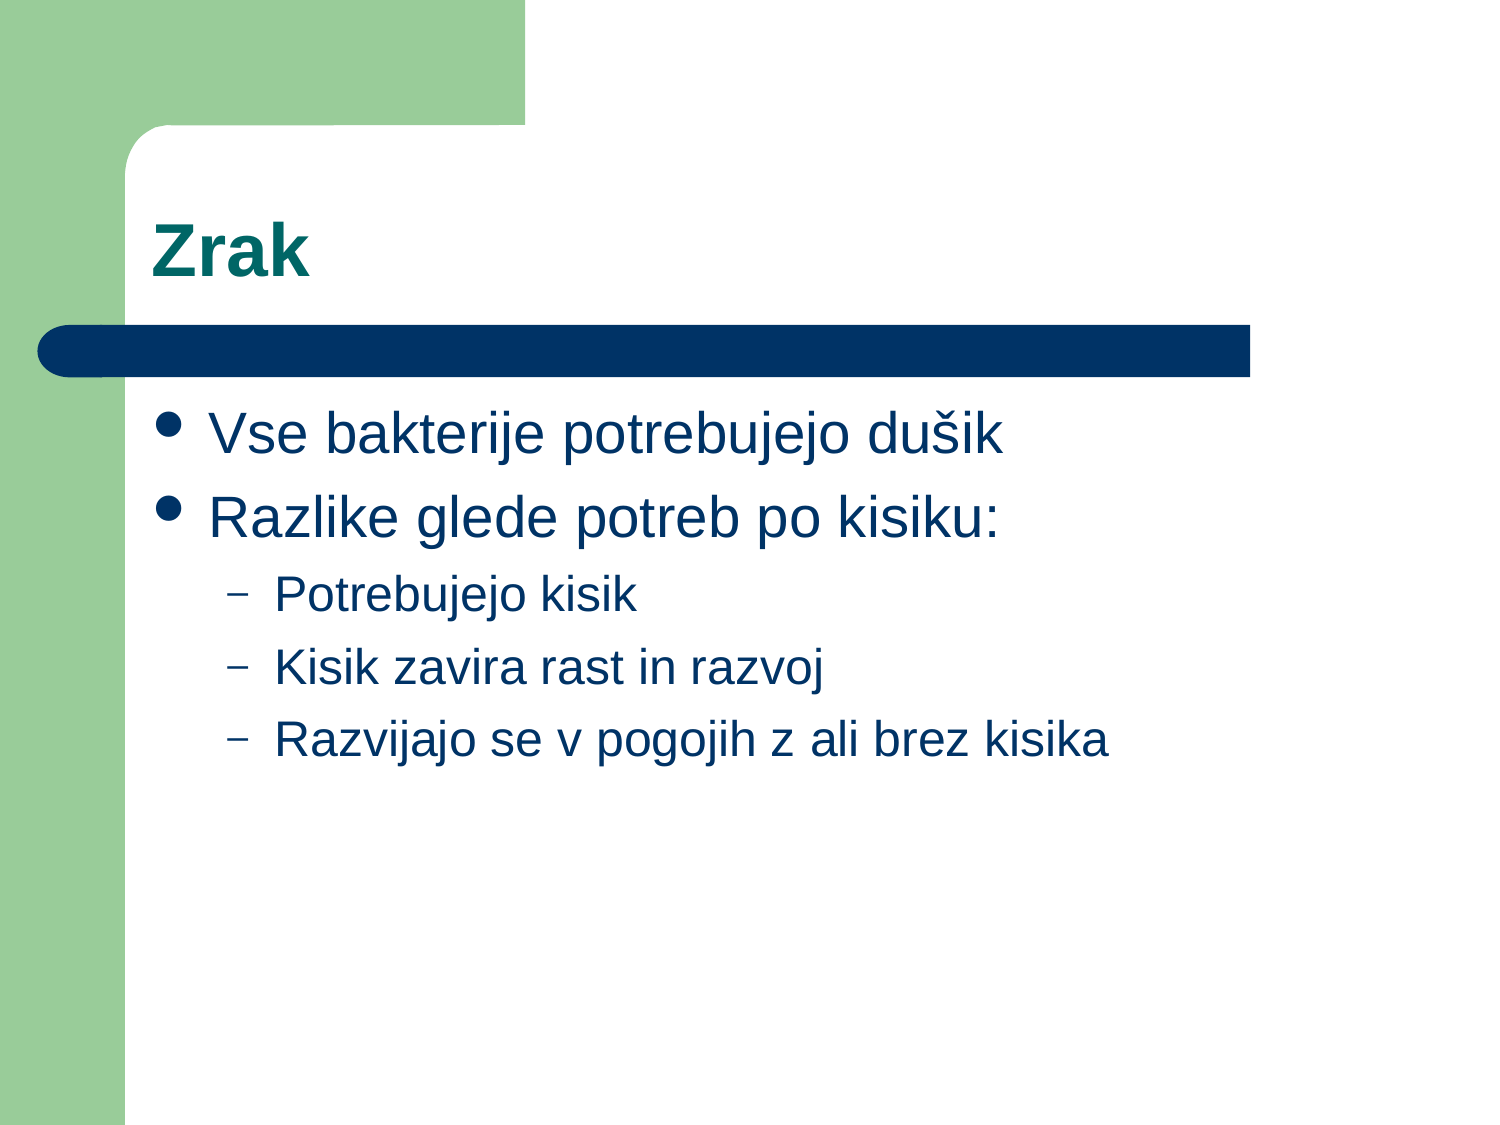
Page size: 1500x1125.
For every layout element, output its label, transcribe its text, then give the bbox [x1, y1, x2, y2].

list Vse bakterije potrebujejo dušik Razlike glede potreb po kisiku: Potrebujejo kisik Kisik zavira rast in razvoj Razvijajo se v pogojih z ali brez kisika [137, 387, 1400, 999]
title Zrak [136, 136, 1414, 301]
